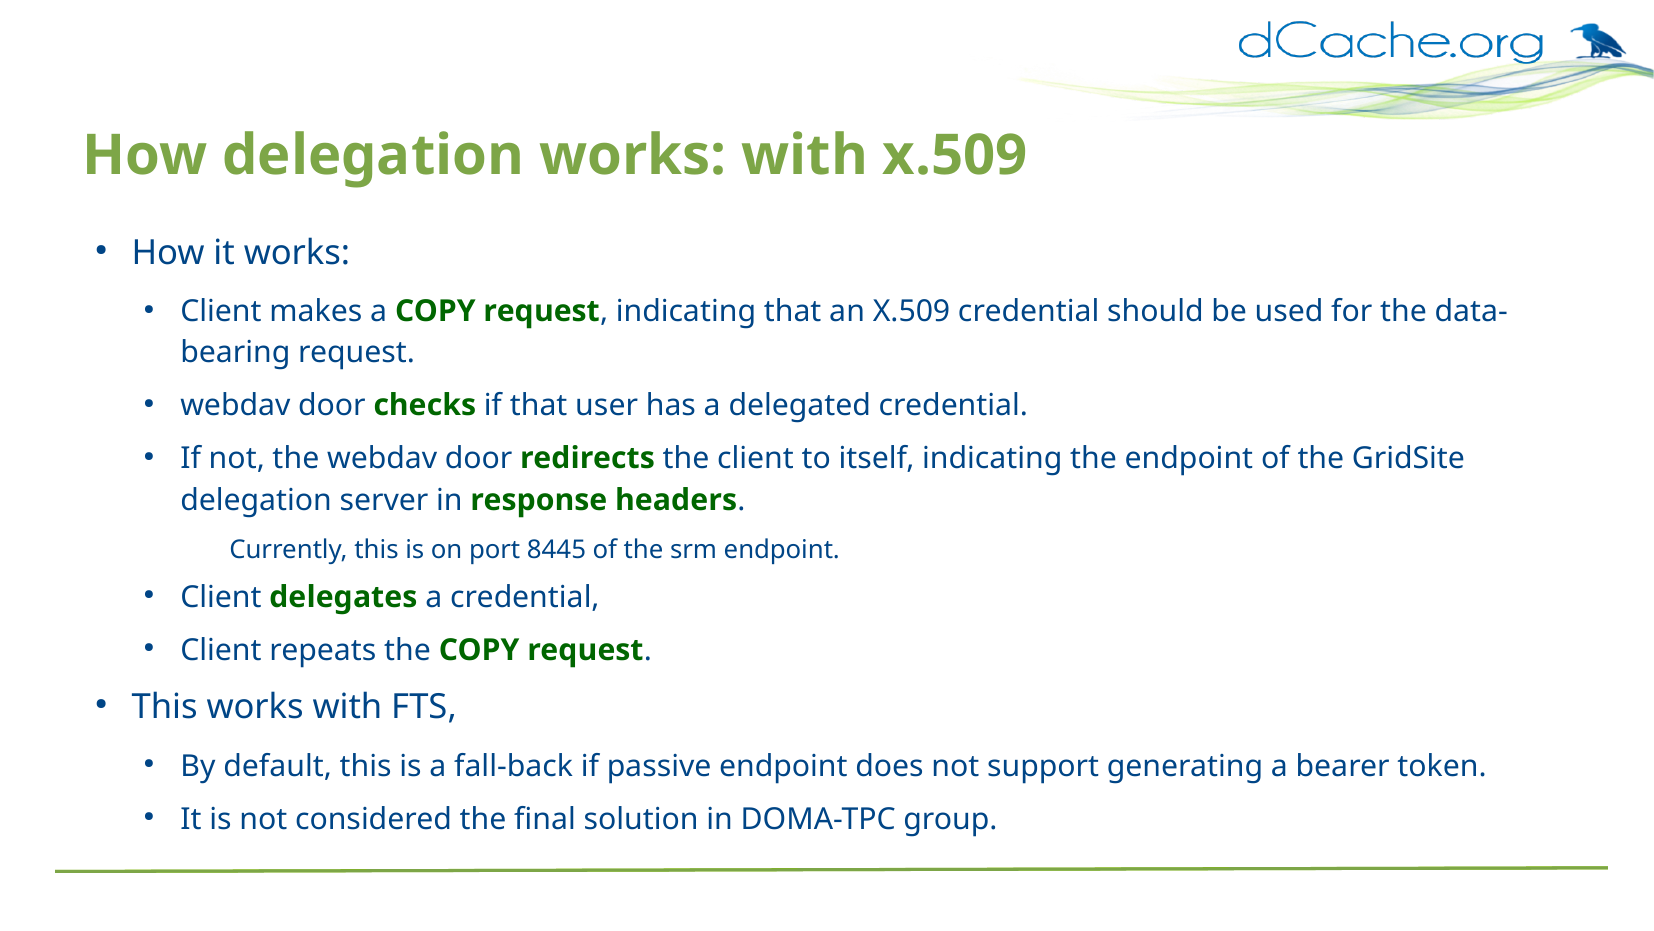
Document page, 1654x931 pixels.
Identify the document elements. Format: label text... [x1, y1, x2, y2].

list How it works: Client makes a COPY request, indicating that an X.509 credential should be used for the data-bearing request. webdav door checks if that user has a delegated credential. If not, the webdav door redirects the client to itself, indicating the endpoint of the GridSite delegation server in response headers. Currently, this is on port 8445 of the srm endpoint. Client delegates a credential, Client repeats the COPY request. This works with FTS, By default, this is a fall-back if passive endpoint does not support generating a bearer token. It is not considered the final solution in DOMA-TPC group. [82, 227, 1571, 841]
title How delegation works: with x.509 [82, 116, 1605, 189]
picture [956, 12, 1654, 127]
